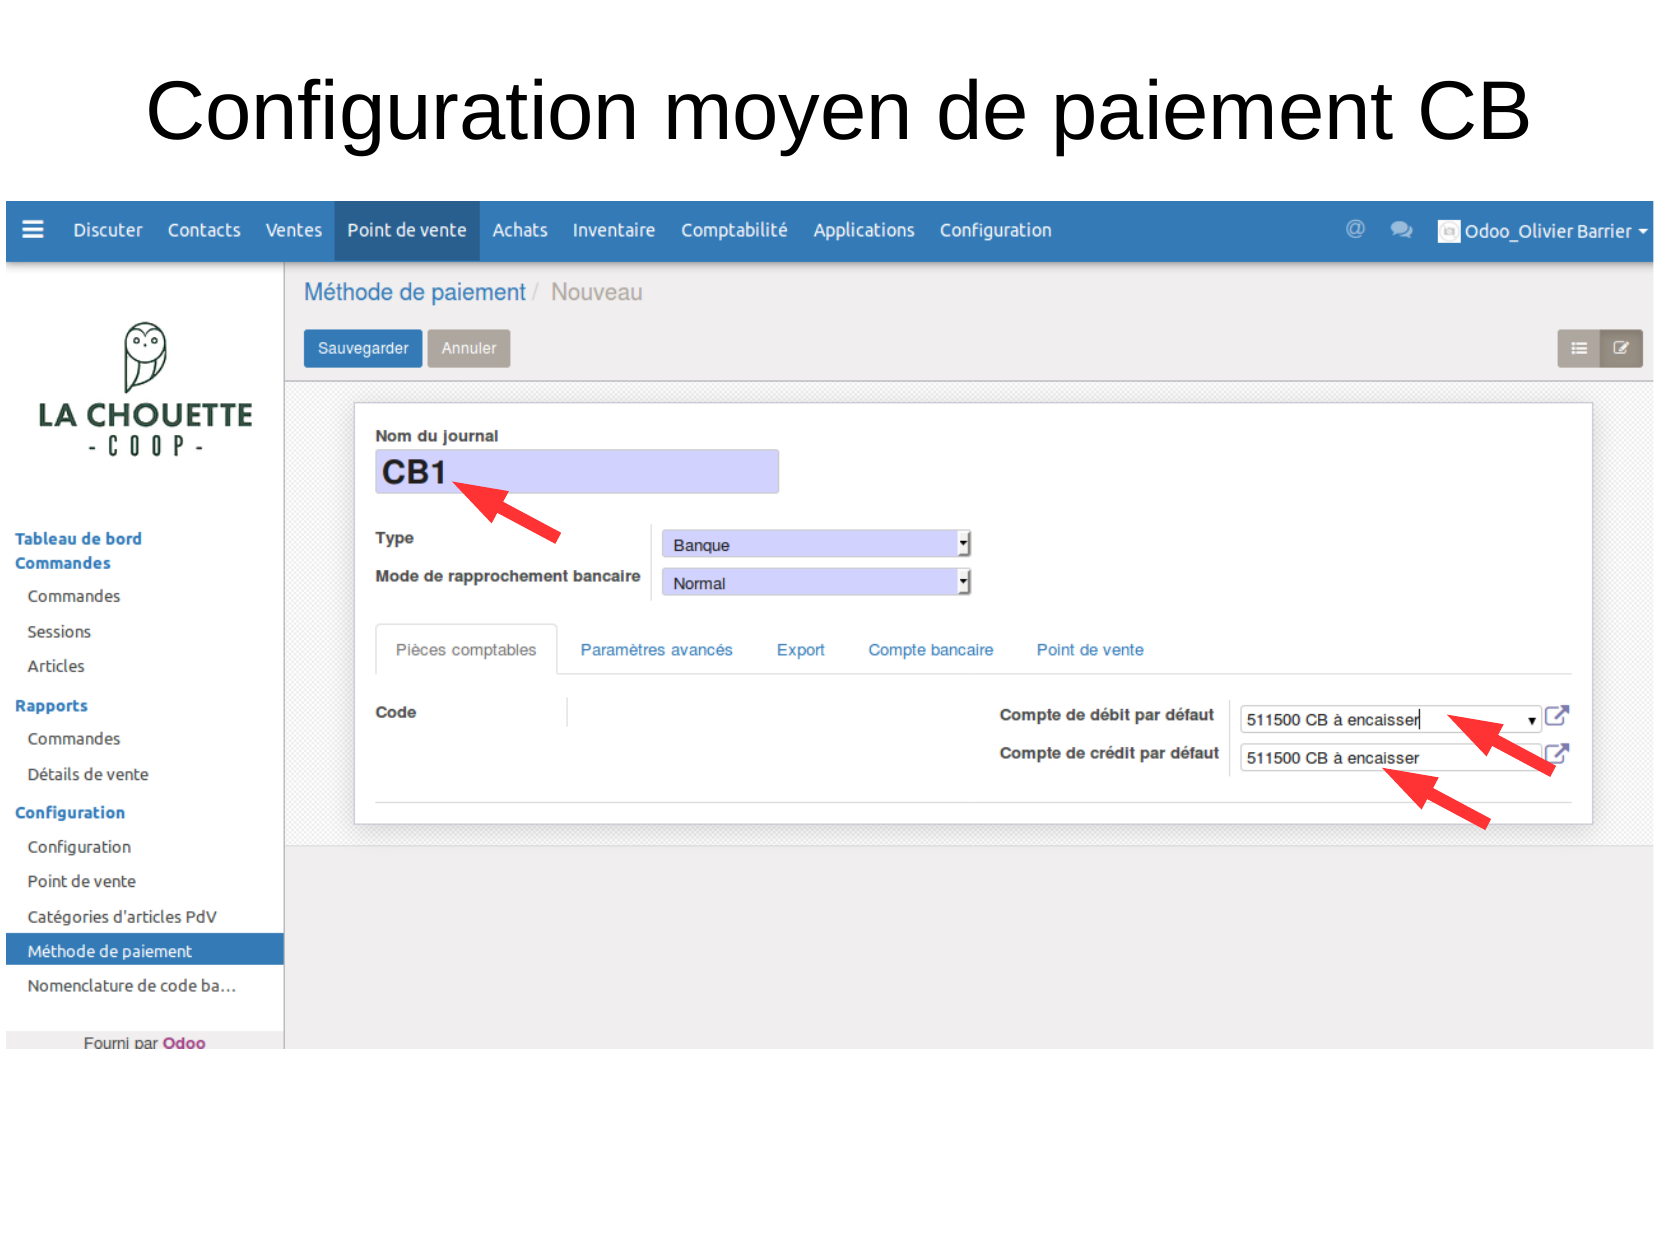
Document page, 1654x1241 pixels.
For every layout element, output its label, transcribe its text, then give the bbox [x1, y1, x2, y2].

picture [6, 201, 1654, 1049]
title Configuration moyen de paiement CB [82, 49, 1571, 166]
